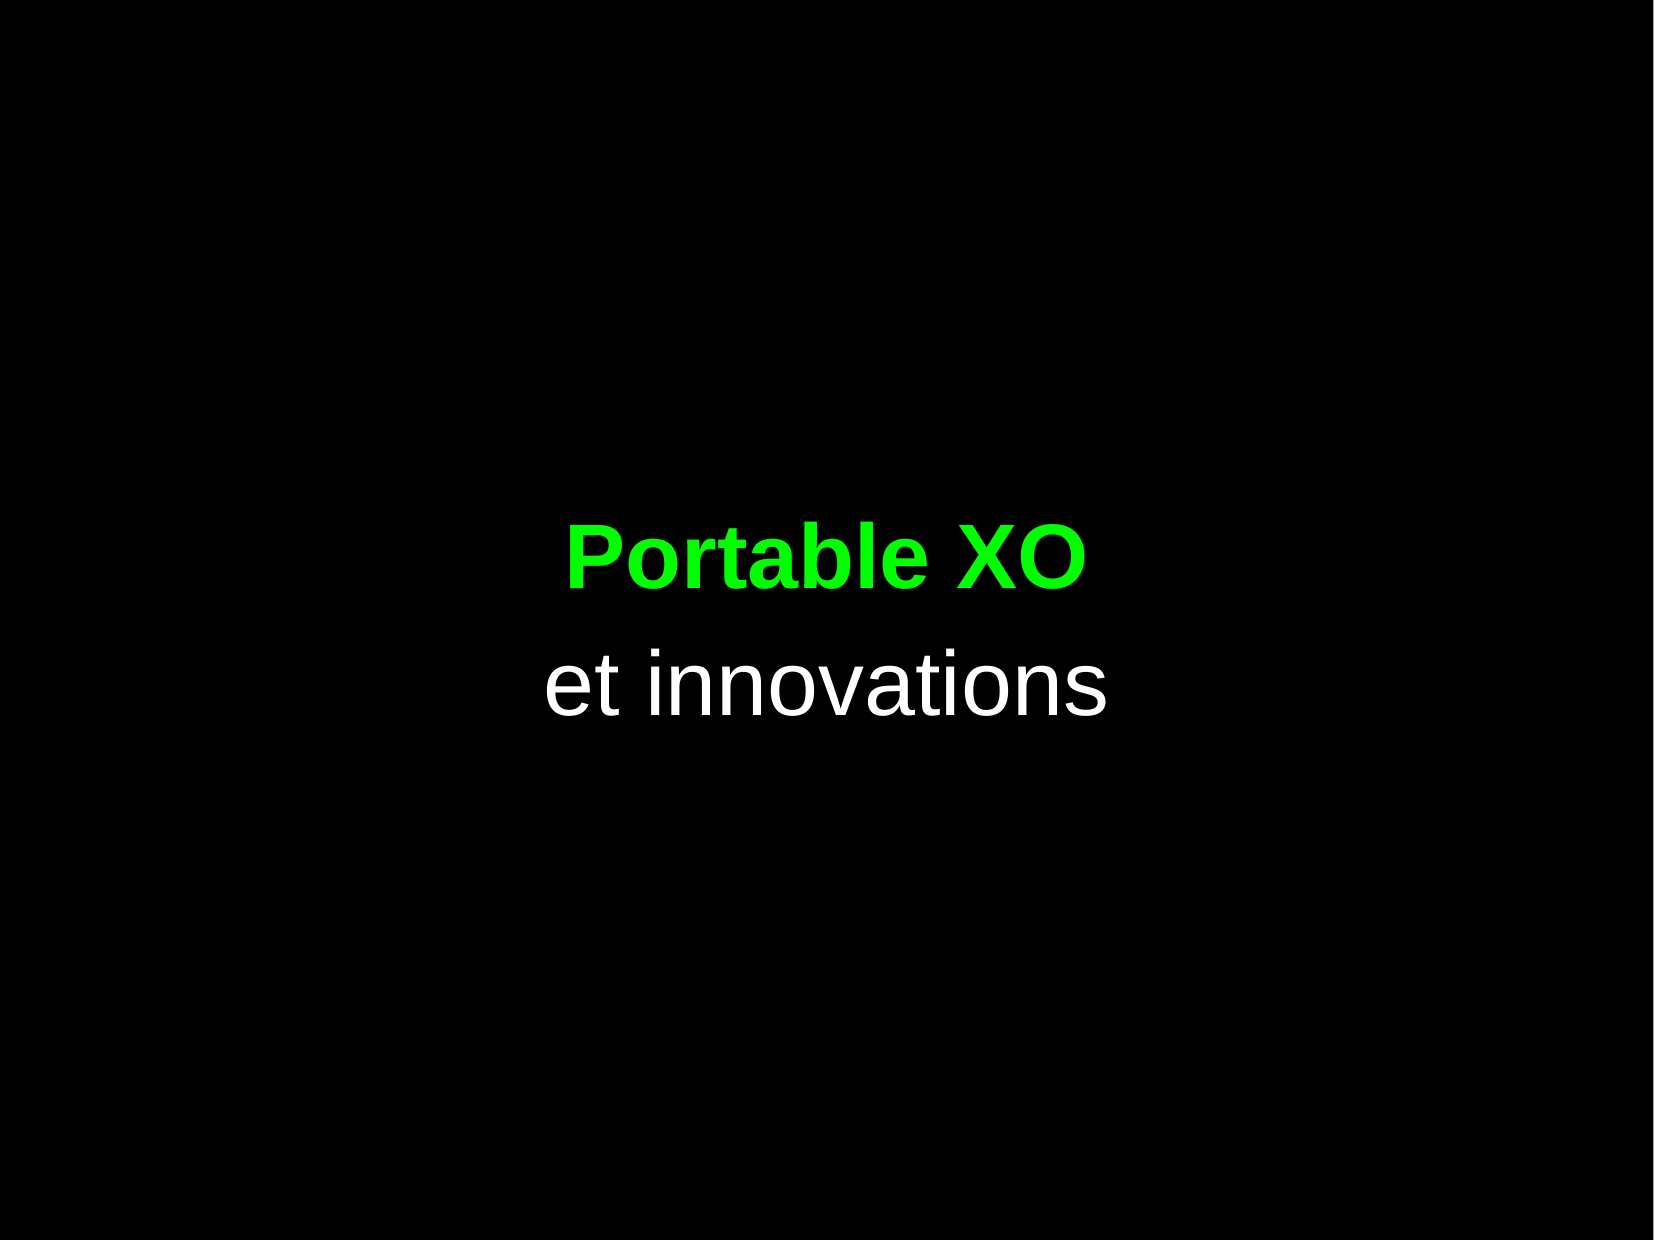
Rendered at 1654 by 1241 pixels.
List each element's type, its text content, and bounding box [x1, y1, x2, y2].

text_box Portable XO et innovations [118, 497, 1536, 743]
